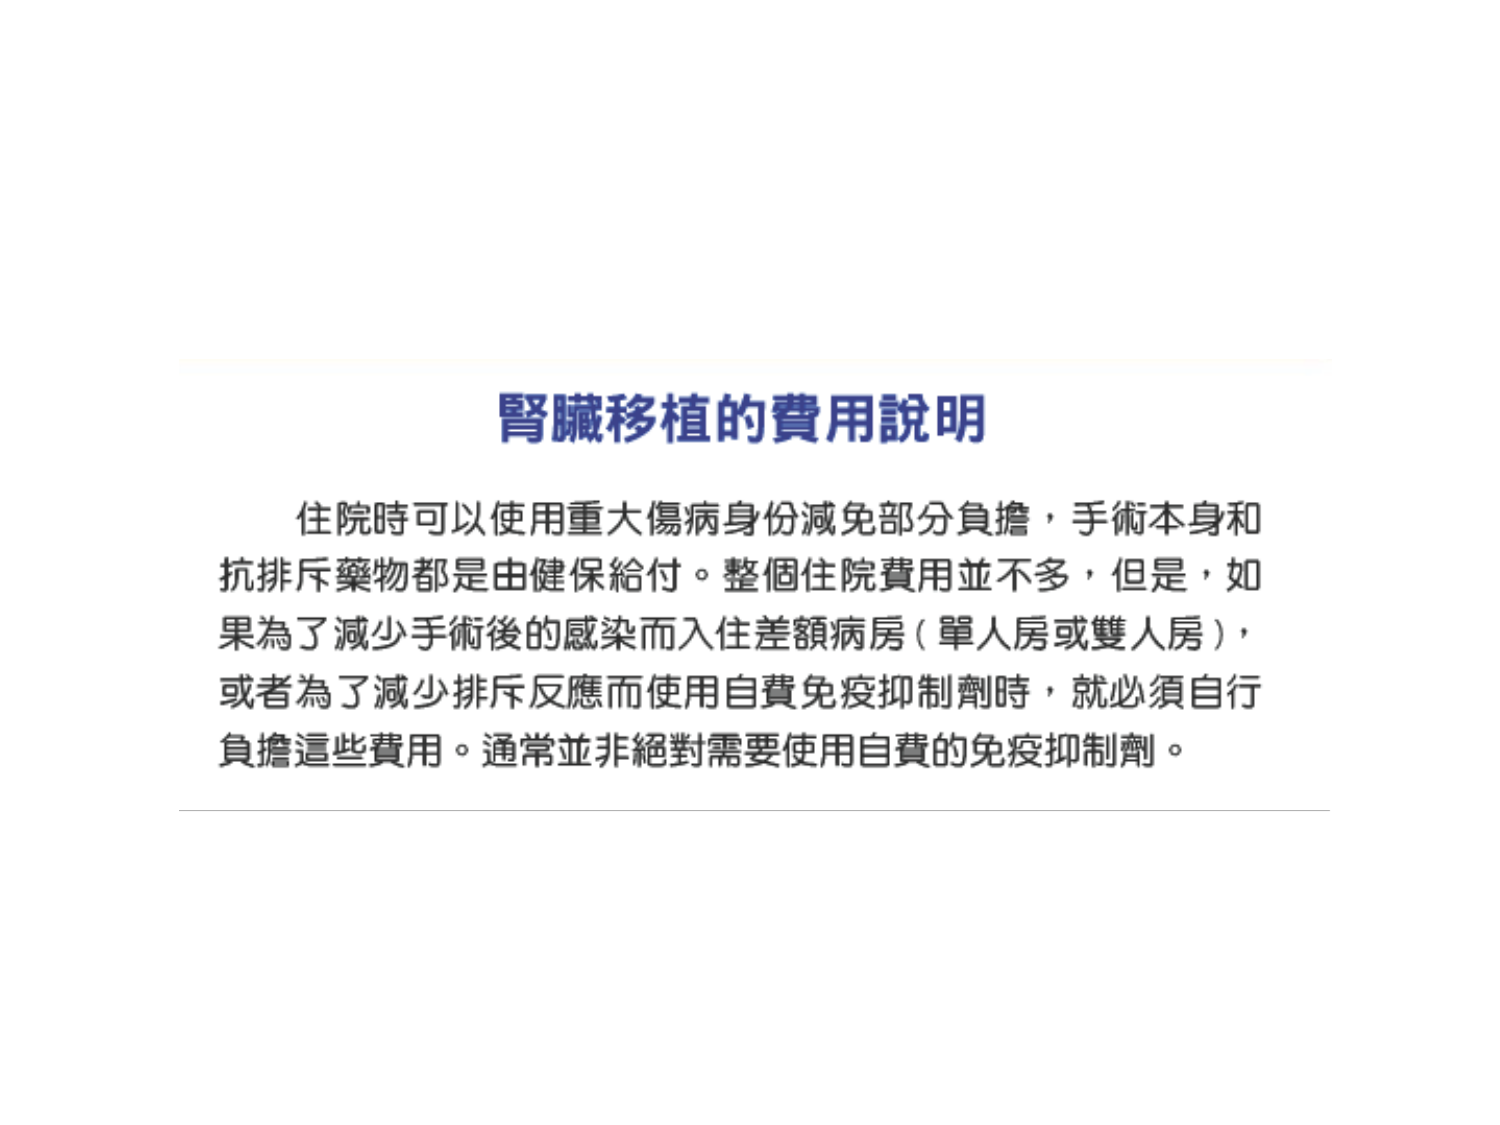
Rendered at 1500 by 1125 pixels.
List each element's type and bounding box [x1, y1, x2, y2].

picture [179, 359, 1332, 810]
